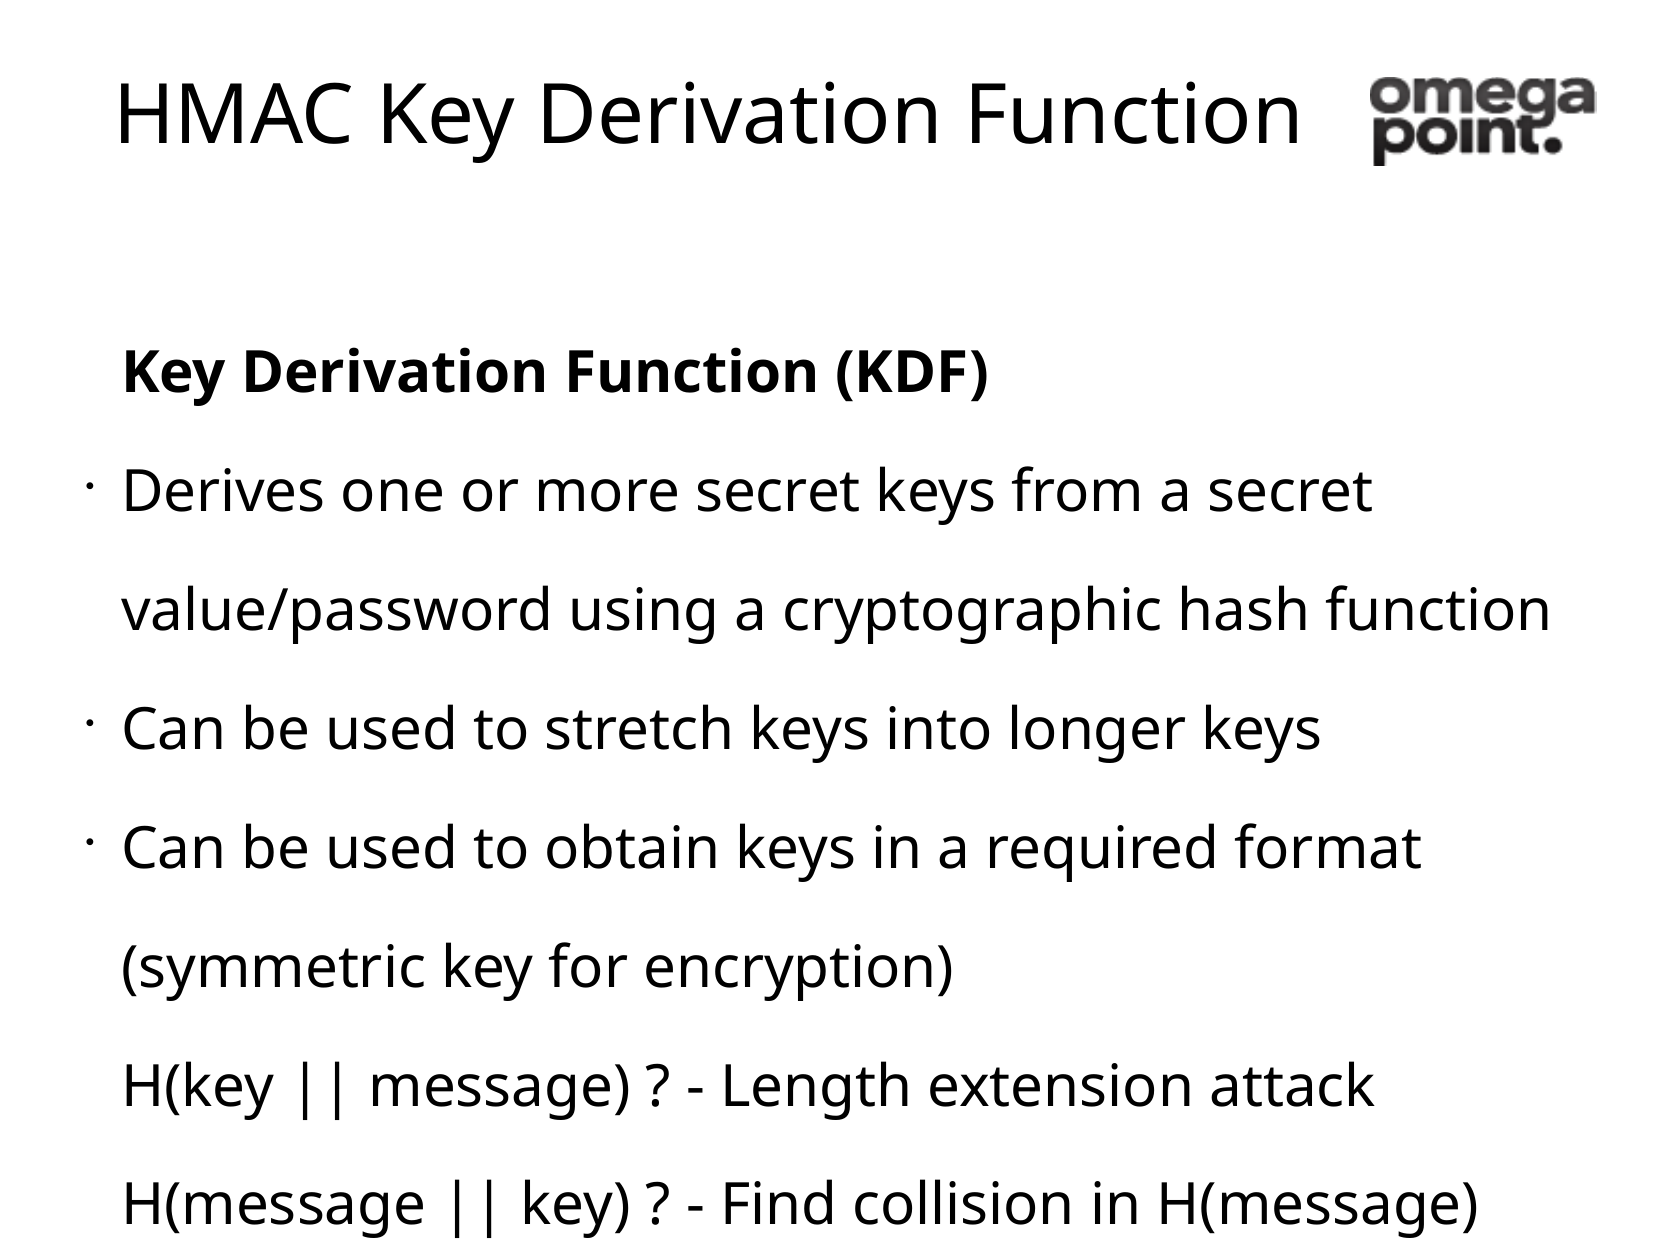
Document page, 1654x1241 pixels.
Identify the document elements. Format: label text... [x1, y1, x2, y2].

text_box HMAC Key Derivation Function [0, 0, 1453, 269]
text_box Key Derivation Function (KDF) Derives one or more secret keys from a secret value/password using a cryptographic hash function Can be used to stretch keys into longer keys Can be used to obtain keys in a required format (symmetric key for encryption) H(key || message) ? - Length extension attack H(message || key) ? - Find collision in H(message) HKDF HMAC based KDF – H(key || H(key || message)) [70, 283, 1654, 1241]
picture [1370, 77, 1597, 166]
